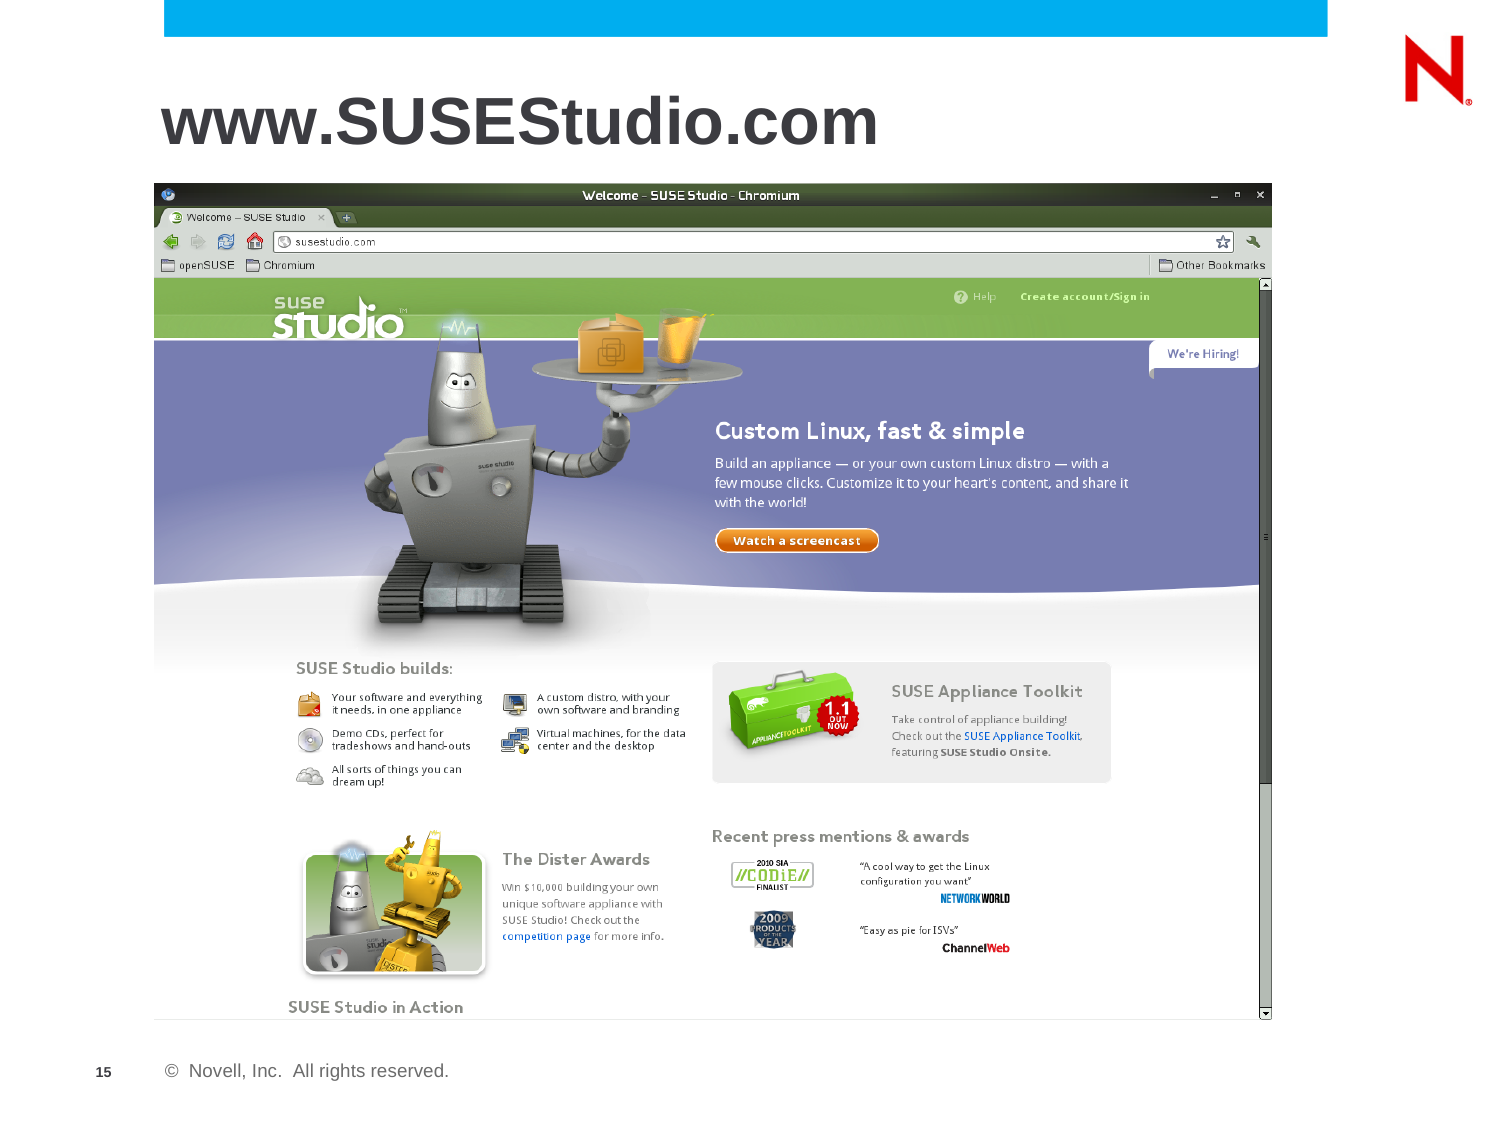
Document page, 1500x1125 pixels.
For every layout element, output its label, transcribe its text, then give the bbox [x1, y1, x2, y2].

picture [154, 183, 1272, 1020]
title www.SUSEStudio.com [161, 41, 1383, 205]
picture [1403, 32, 1473, 107]
